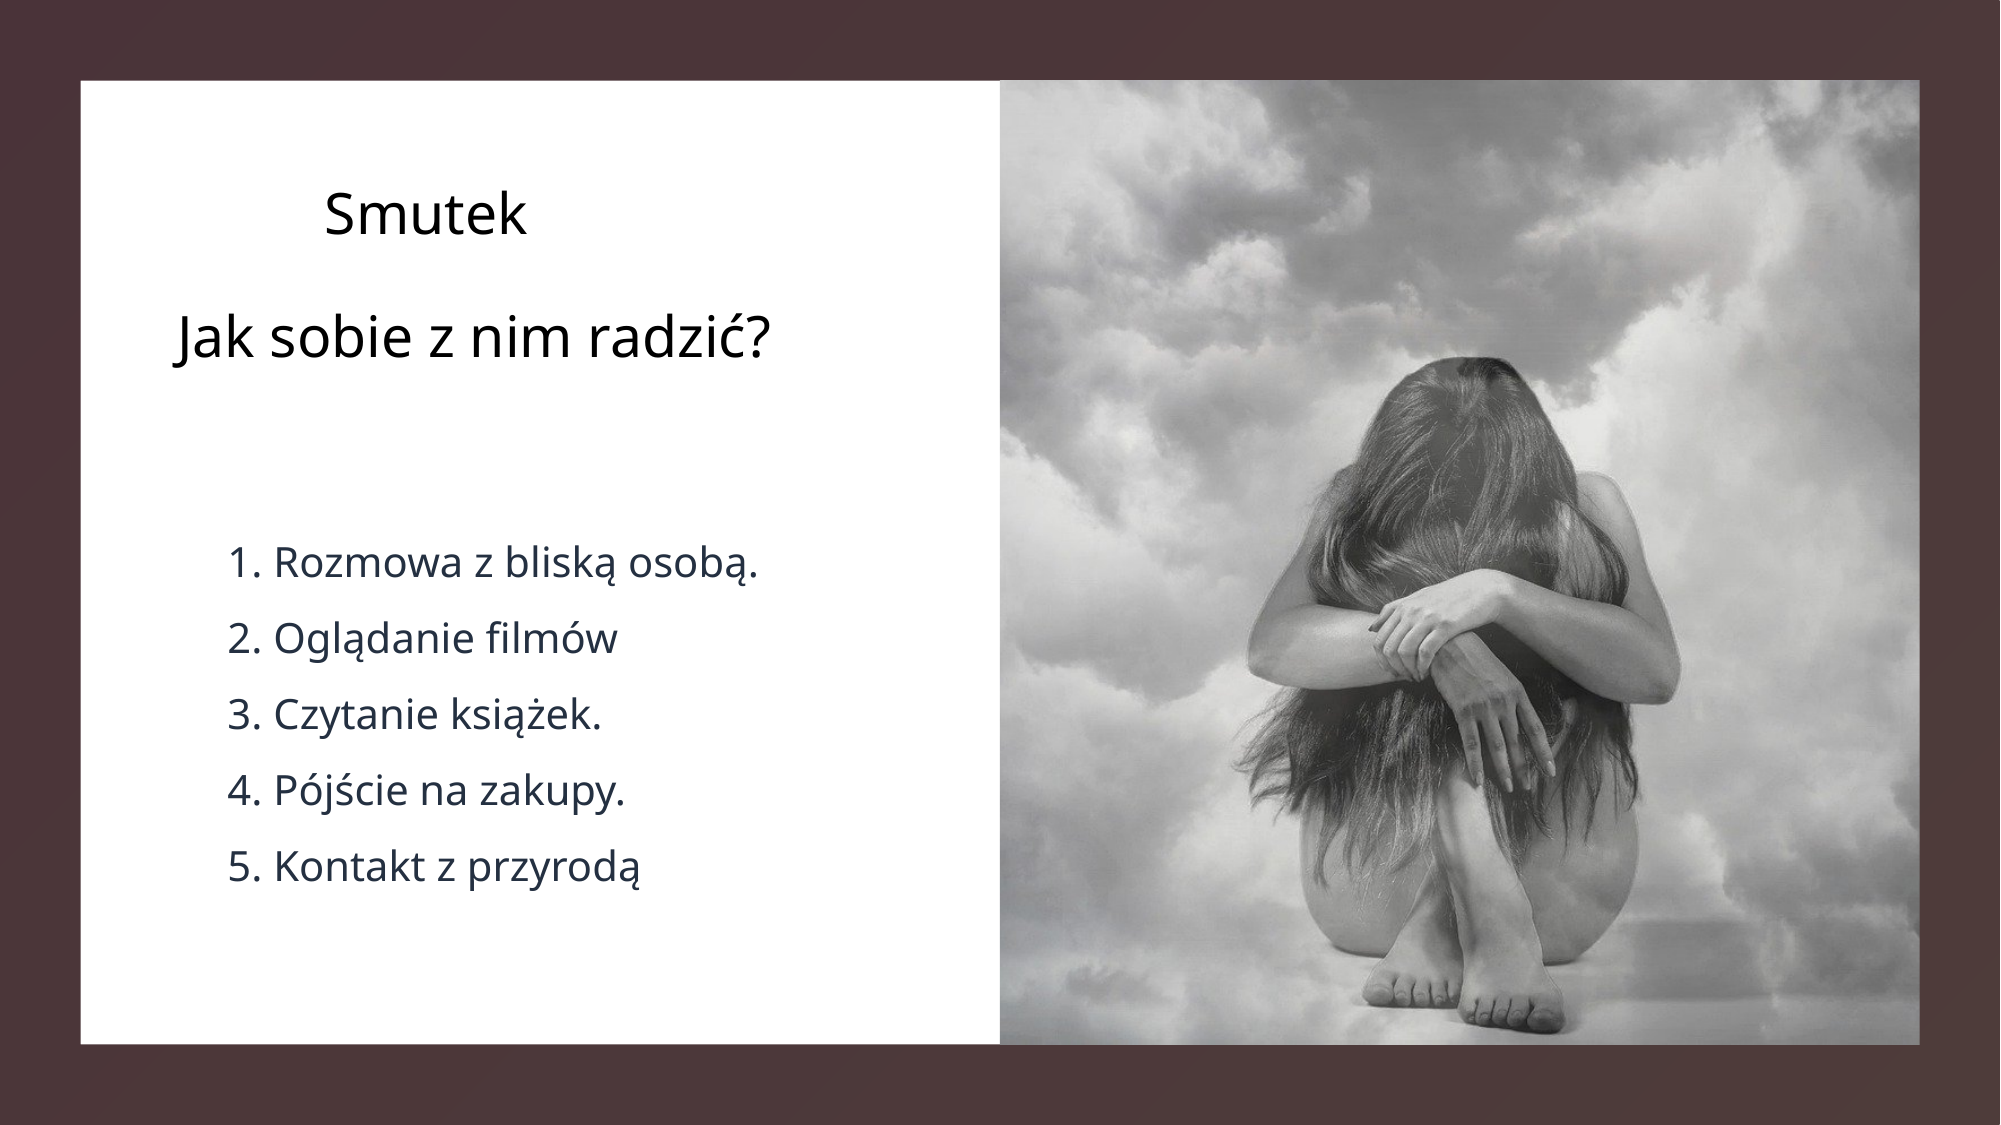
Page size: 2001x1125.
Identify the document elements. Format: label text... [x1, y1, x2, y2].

list 1. Rozmowa z bliską osobą. 2. Oglądanie filmów 3. Czytanie książek. 4. Pójście na zakupy. 5. Kontakt z przyrodą [137, 523, 890, 1014]
title Smutek Jak sobie z nim radzić? [162, 140, 970, 440]
text_box [0, 0, 2000, 1125]
picture [999, 80, 1920, 1045]
